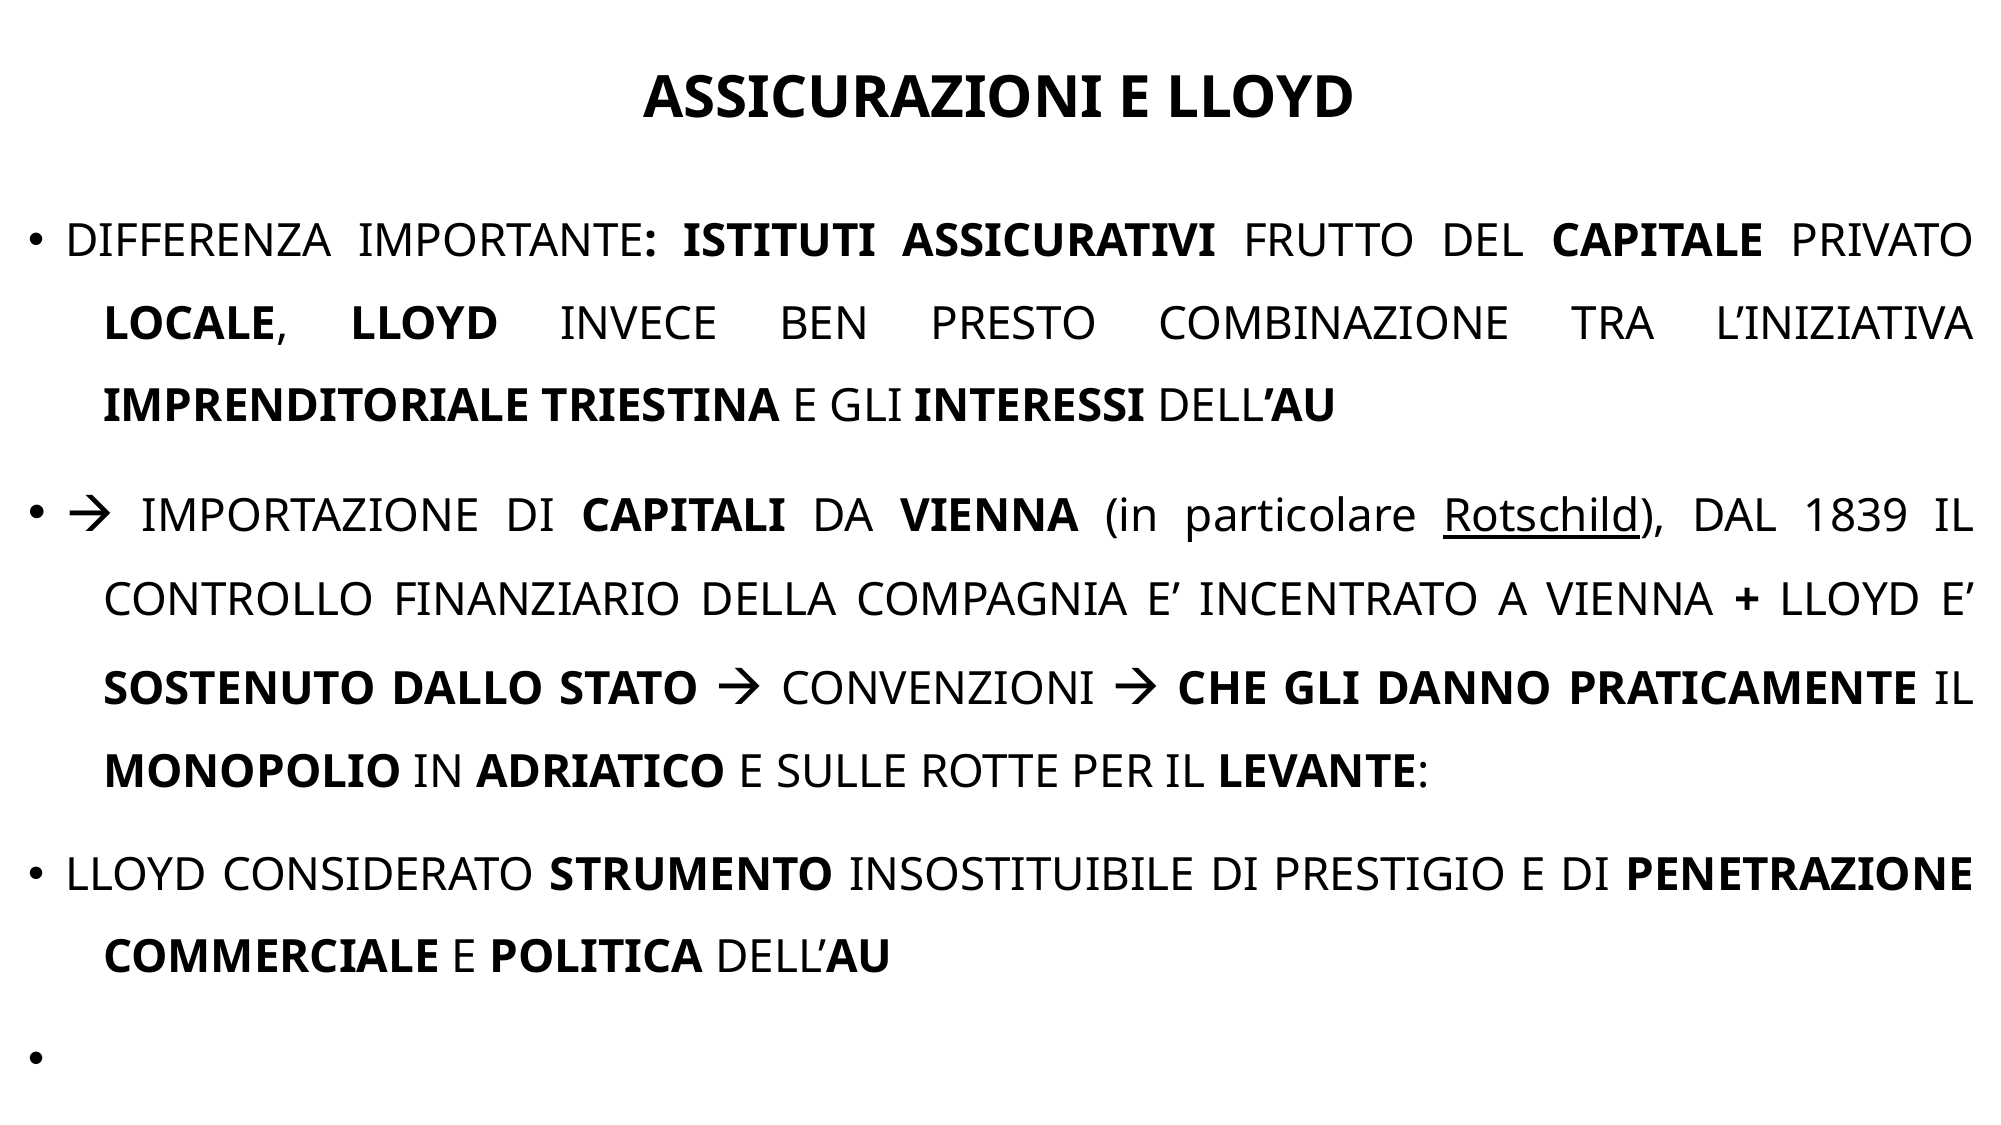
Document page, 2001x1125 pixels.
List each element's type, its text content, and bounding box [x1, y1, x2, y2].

title ASSICURAZIONI E LLOYD [137, 59, 1863, 112]
list DIFFERENZA IMPORTANTE: ISTITUTI ASSICURATIVI FRUTTO DEL CAPITALE PRIVATO LOCALE, LLOYD INVECE BEN PRESTO COMBINAZIONE TRA L’INIZIATIVA IMPRENDITORIALE TRIESTINA E GLI INTERESSI DELL’AU  IMPORTAZIONE DI CAPITALI DA VIENNA (in particolare Rotschild), DAL 1839 IL CONTROLLO FINANZIARIO DELLA COMPAGNIA E’ INCENTRATO A VIENNA + LLOYD E’ SOSTENUTO DALLO STATO  CONVENZIONI  CHE GLI DANNO PRATICAMENTE IL MONOPOLIO IN ADRIATICO E SULLE ROTTE PER IL LEVANTE: LLOYD CONSIDERATO STRUMENTO INSOSTITUIBILE DI PRESTIGIO E DI PENETRAZIONE COMMERCIALE E POLITICA DELL’AU [13, 176, 1990, 1125]
